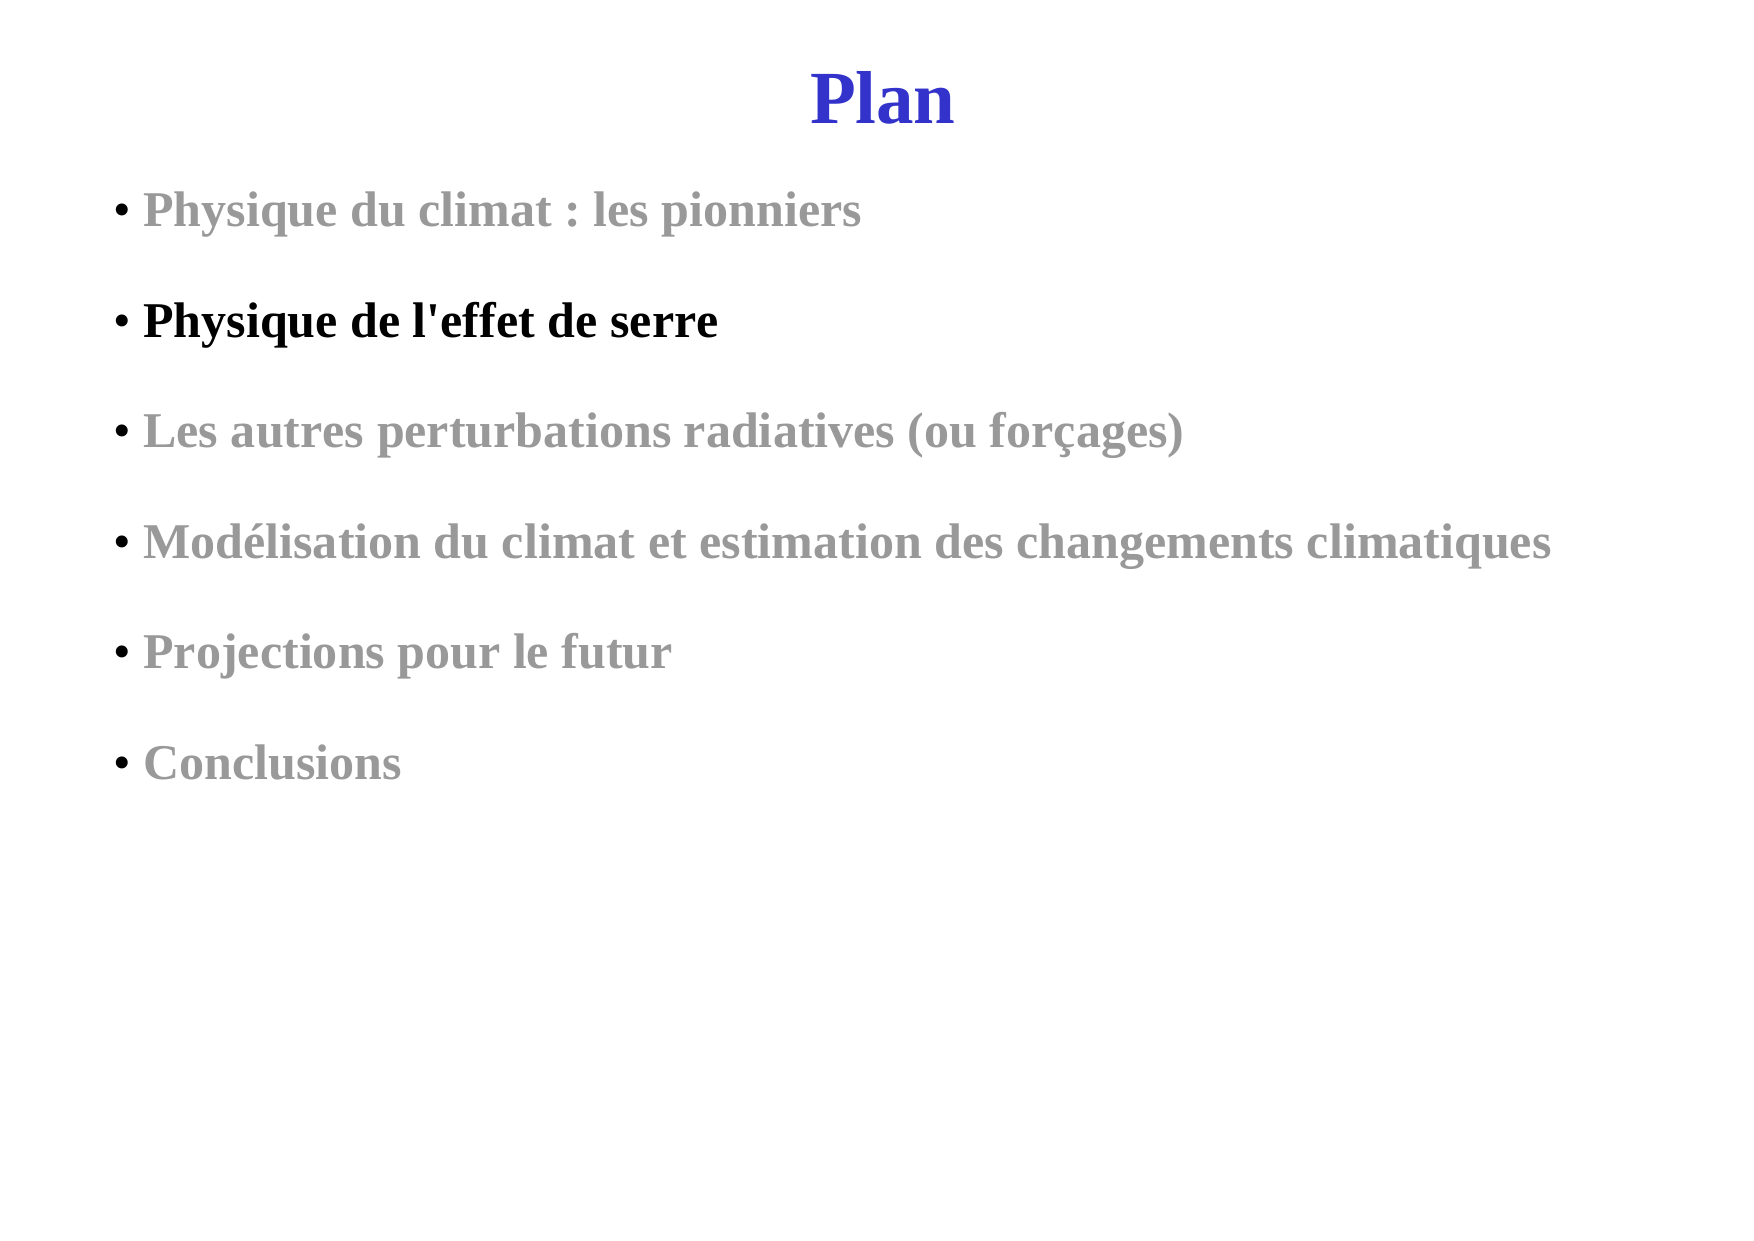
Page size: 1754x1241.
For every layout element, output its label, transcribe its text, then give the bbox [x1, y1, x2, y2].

text_box Physique du climat : les pionniers Physique de l'effet de serre Les autres perturbations radiatives (ou forçages) Modélisation du climat et estimation des changements climatiques Projections pour le futur Conclusions [113, 182, 1692, 791]
text_box Plan [50, 53, 1716, 147]
